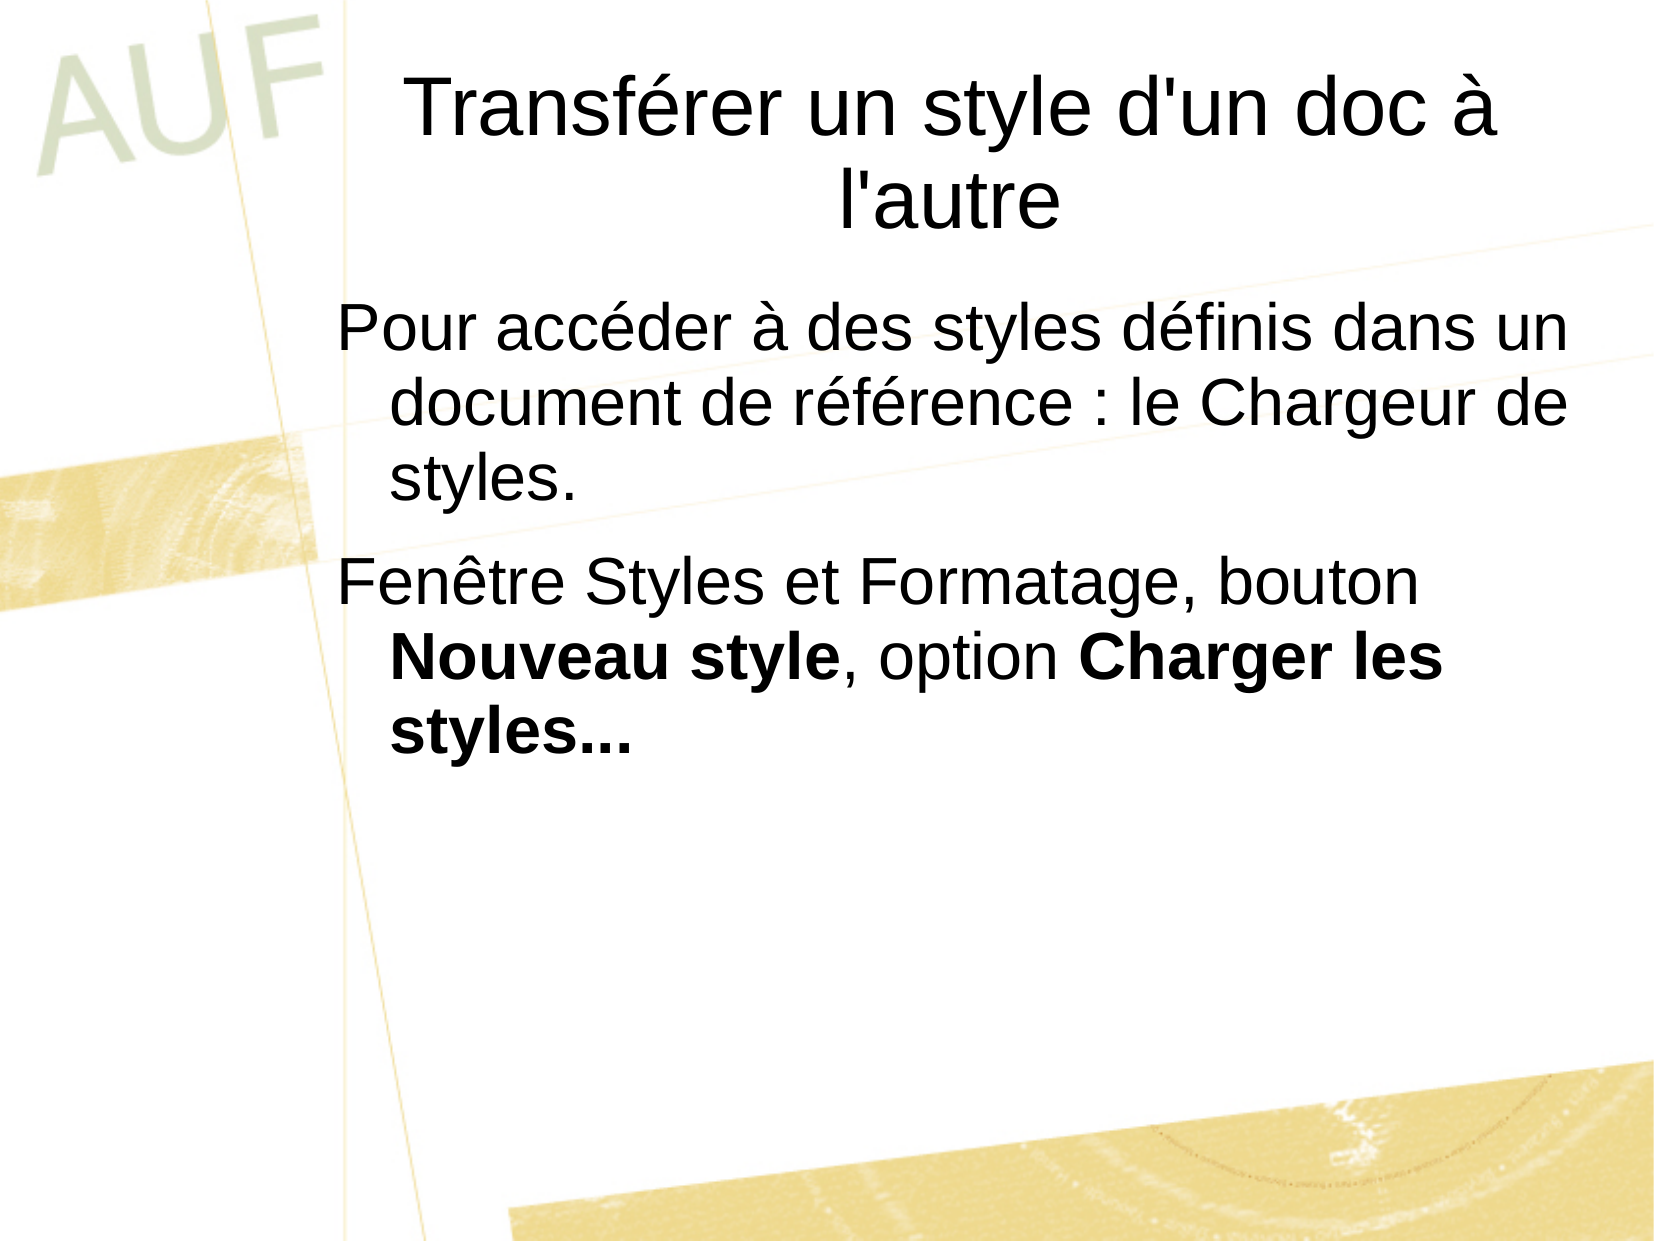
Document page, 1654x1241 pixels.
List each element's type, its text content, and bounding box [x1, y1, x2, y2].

picture [0, 0, 1654, 1241]
title Transférer un style d'un doc à l'autre [82, 56, 1571, 250]
list Pour accéder à des styles définis dans un document de référence : le Chargeur de styles. Fenêtre Styles et Formatage, bouton Nouveau style, option Charger les styles... [82, 290, 1571, 1094]
